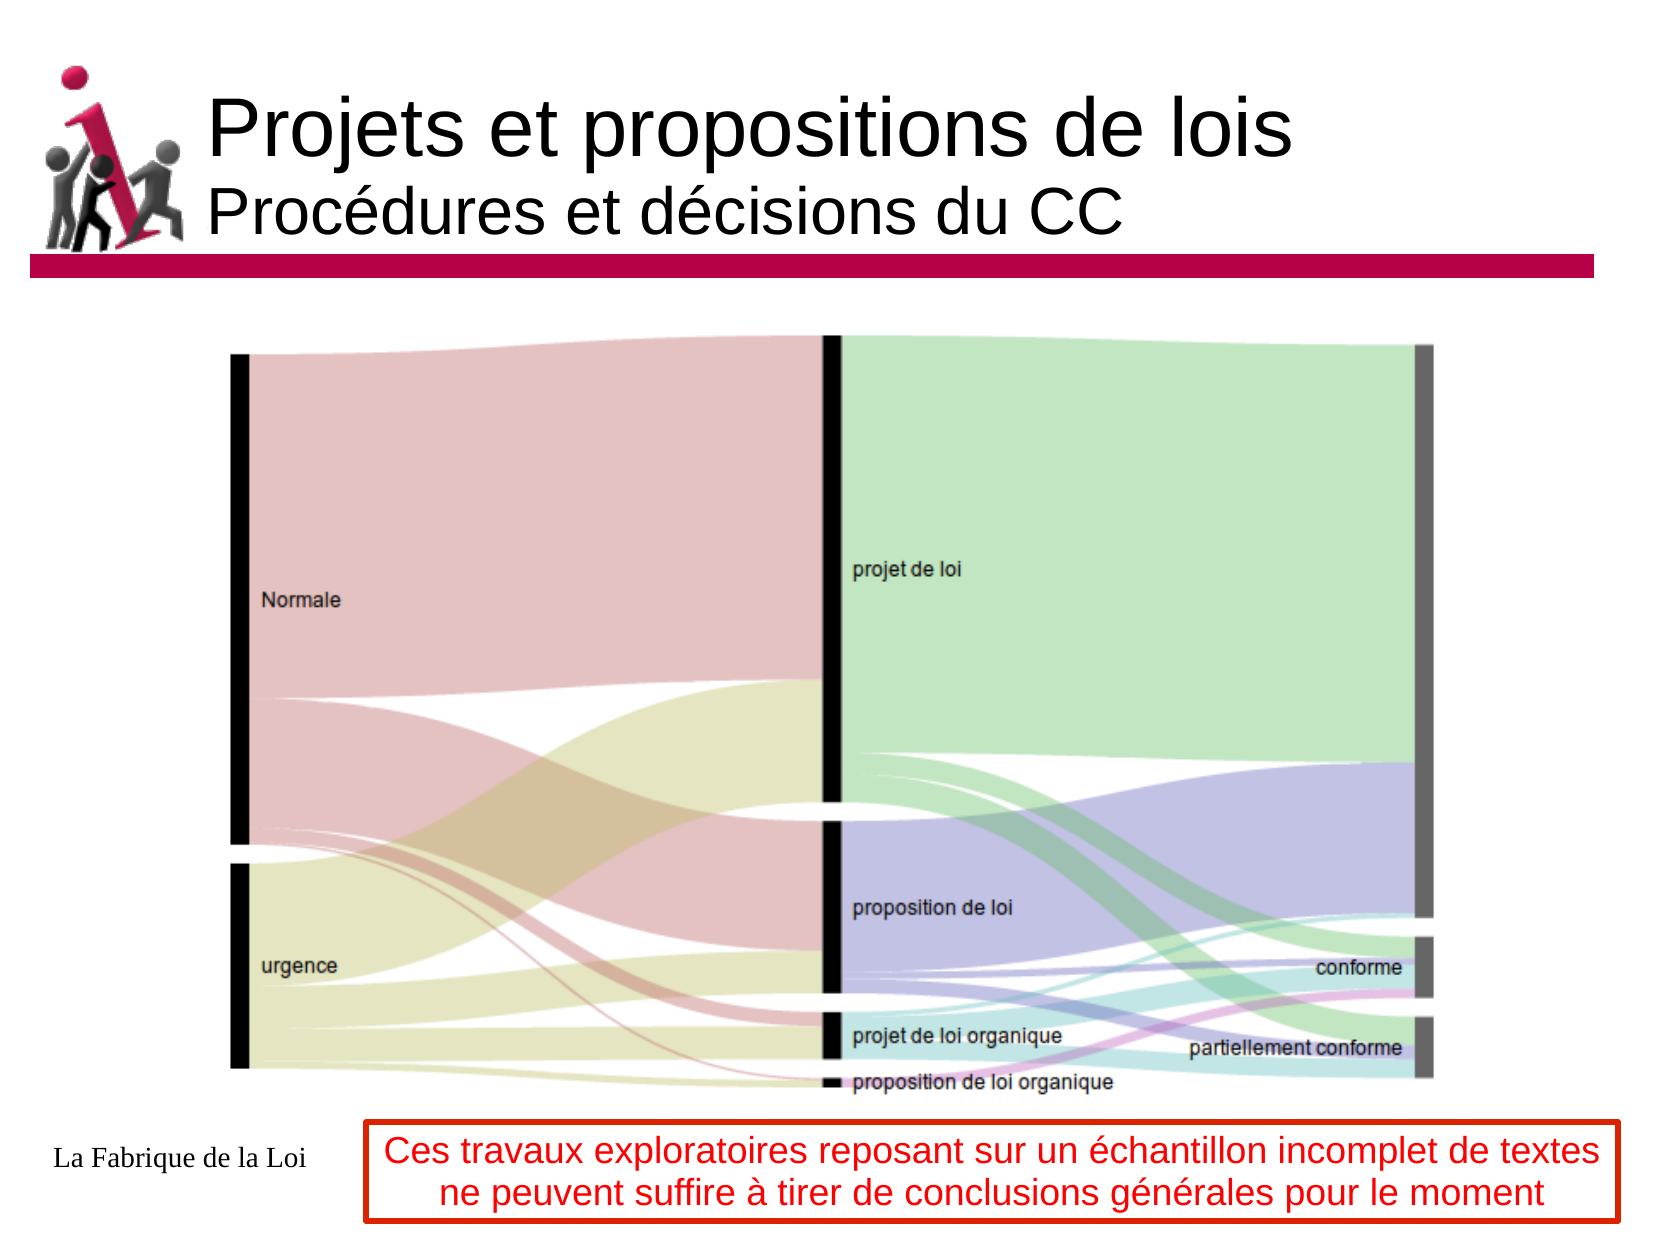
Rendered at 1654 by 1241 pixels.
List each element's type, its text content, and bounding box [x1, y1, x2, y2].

text_box Ces travaux exploratoires reposant sur un échantillon incomplet de textes ne peuvent suffire à tirer de conclusions générales pour le moment [366, 1122, 1619, 1221]
picture [212, 305, 1446, 1123]
title Projets et propositions de lois Procédures et décisions du CC [206, 61, 1595, 269]
picture [29, 60, 210, 254]
